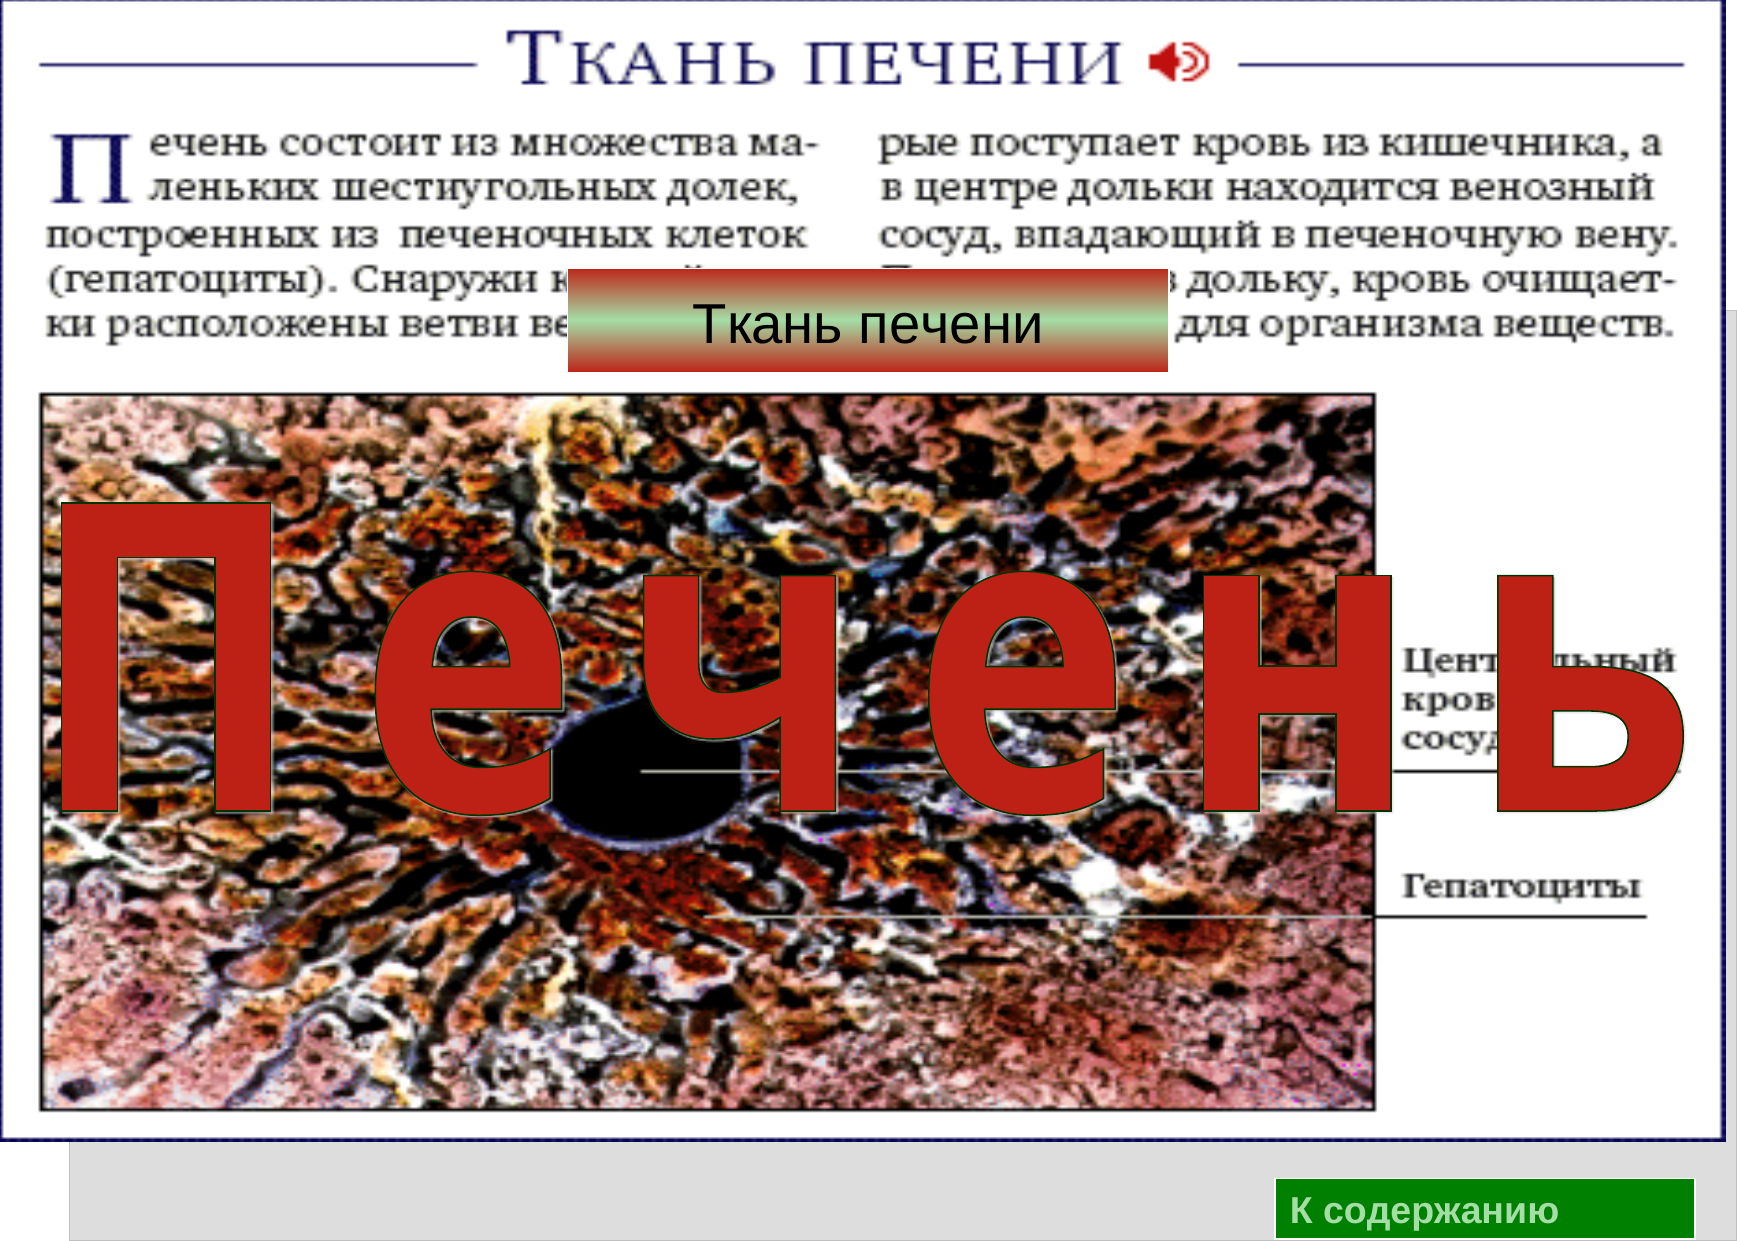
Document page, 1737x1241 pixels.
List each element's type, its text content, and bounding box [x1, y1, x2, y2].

picture [0, 0, 1726, 1142]
text_box Печень [375, 571, 562, 816]
text_box Печень [928, 571, 1116, 816]
text_box Печень [643, 575, 836, 812]
text_box Печень [1203, 575, 1392, 812]
text_box Печень [1497, 575, 1684, 812]
text_box К содержанию [1275, 1178, 1696, 1240]
text_box Печень [61, 503, 271, 812]
text_box Ткань печени [567, 268, 1169, 373]
